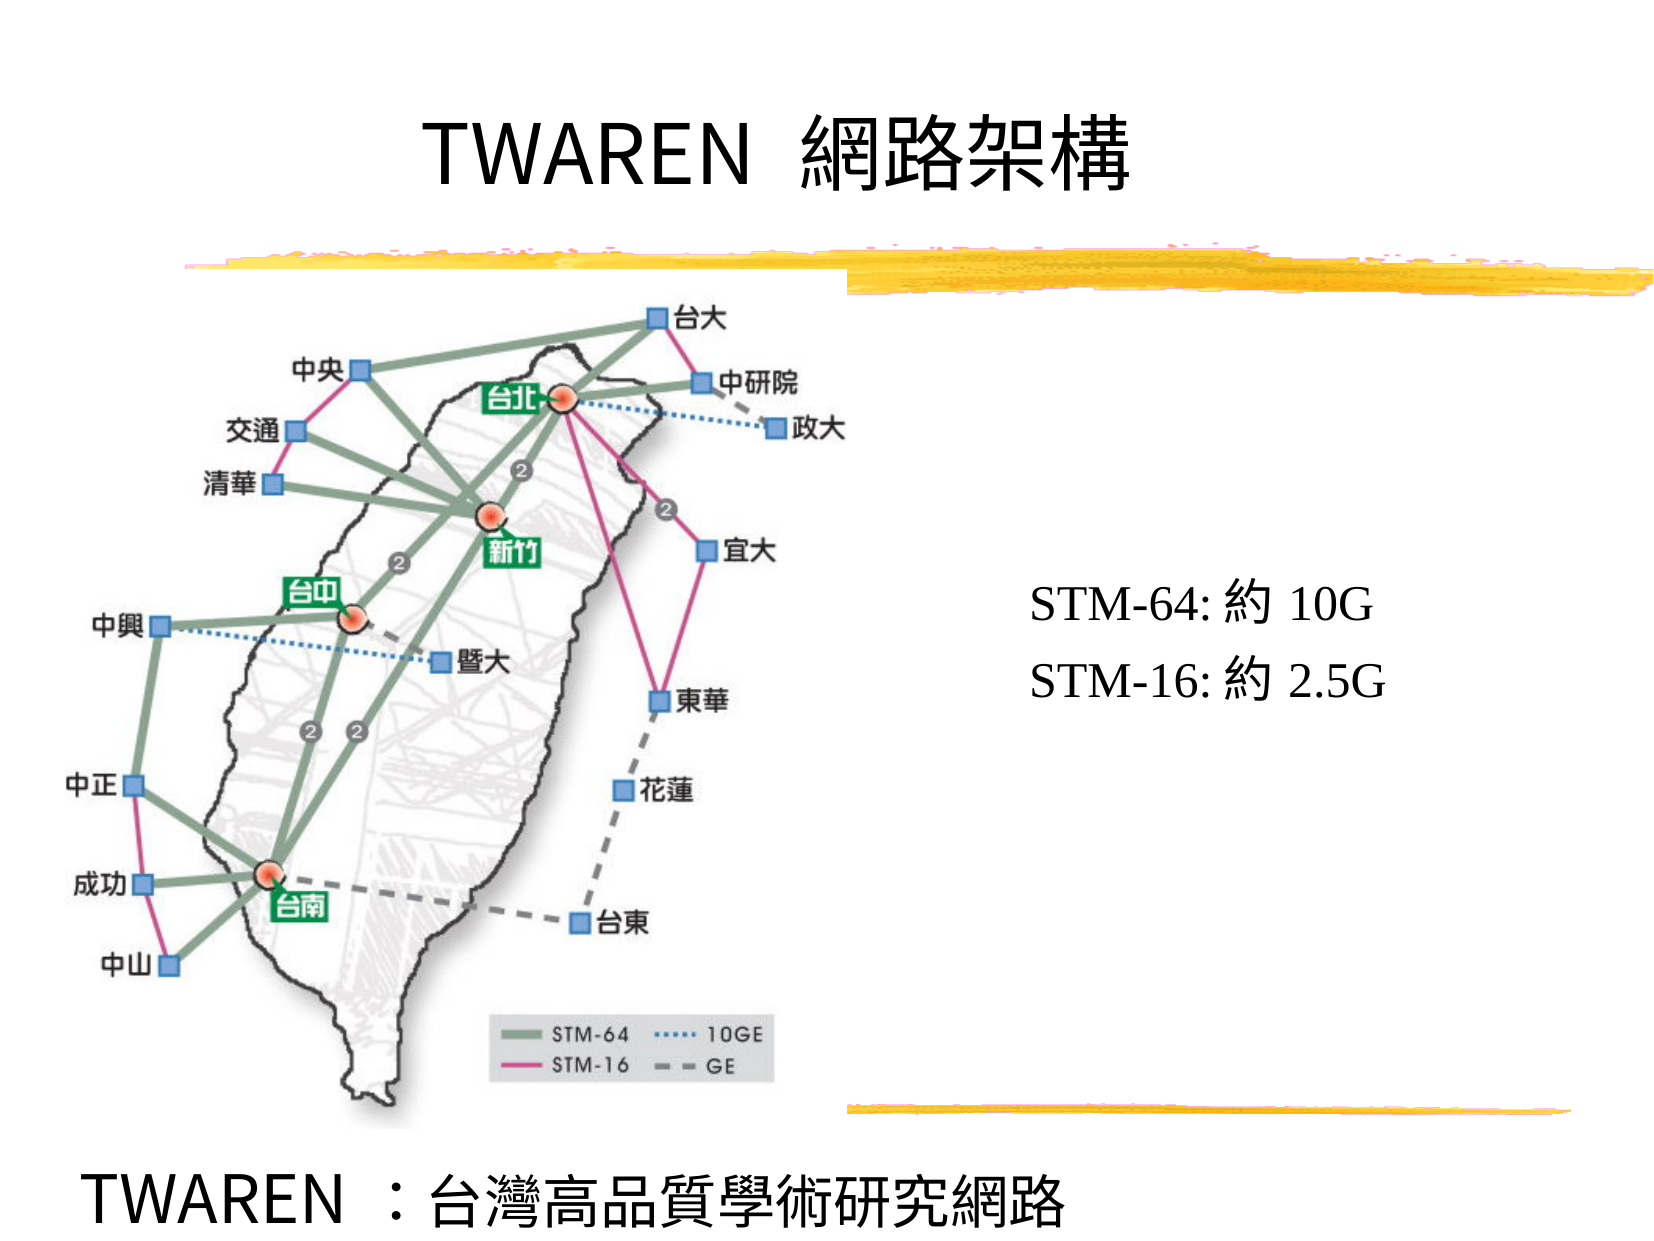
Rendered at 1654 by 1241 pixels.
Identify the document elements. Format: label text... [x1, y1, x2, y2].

text_box STM-64:約10G STM-16:約2.5G [1029, 558, 1385, 682]
list TWAREN：台灣高品質學術研究網路 [79, 1140, 1485, 1217]
picture [65, 237, 1654, 1129]
title TWAREN 網路架構 [73, 41, 1479, 249]
